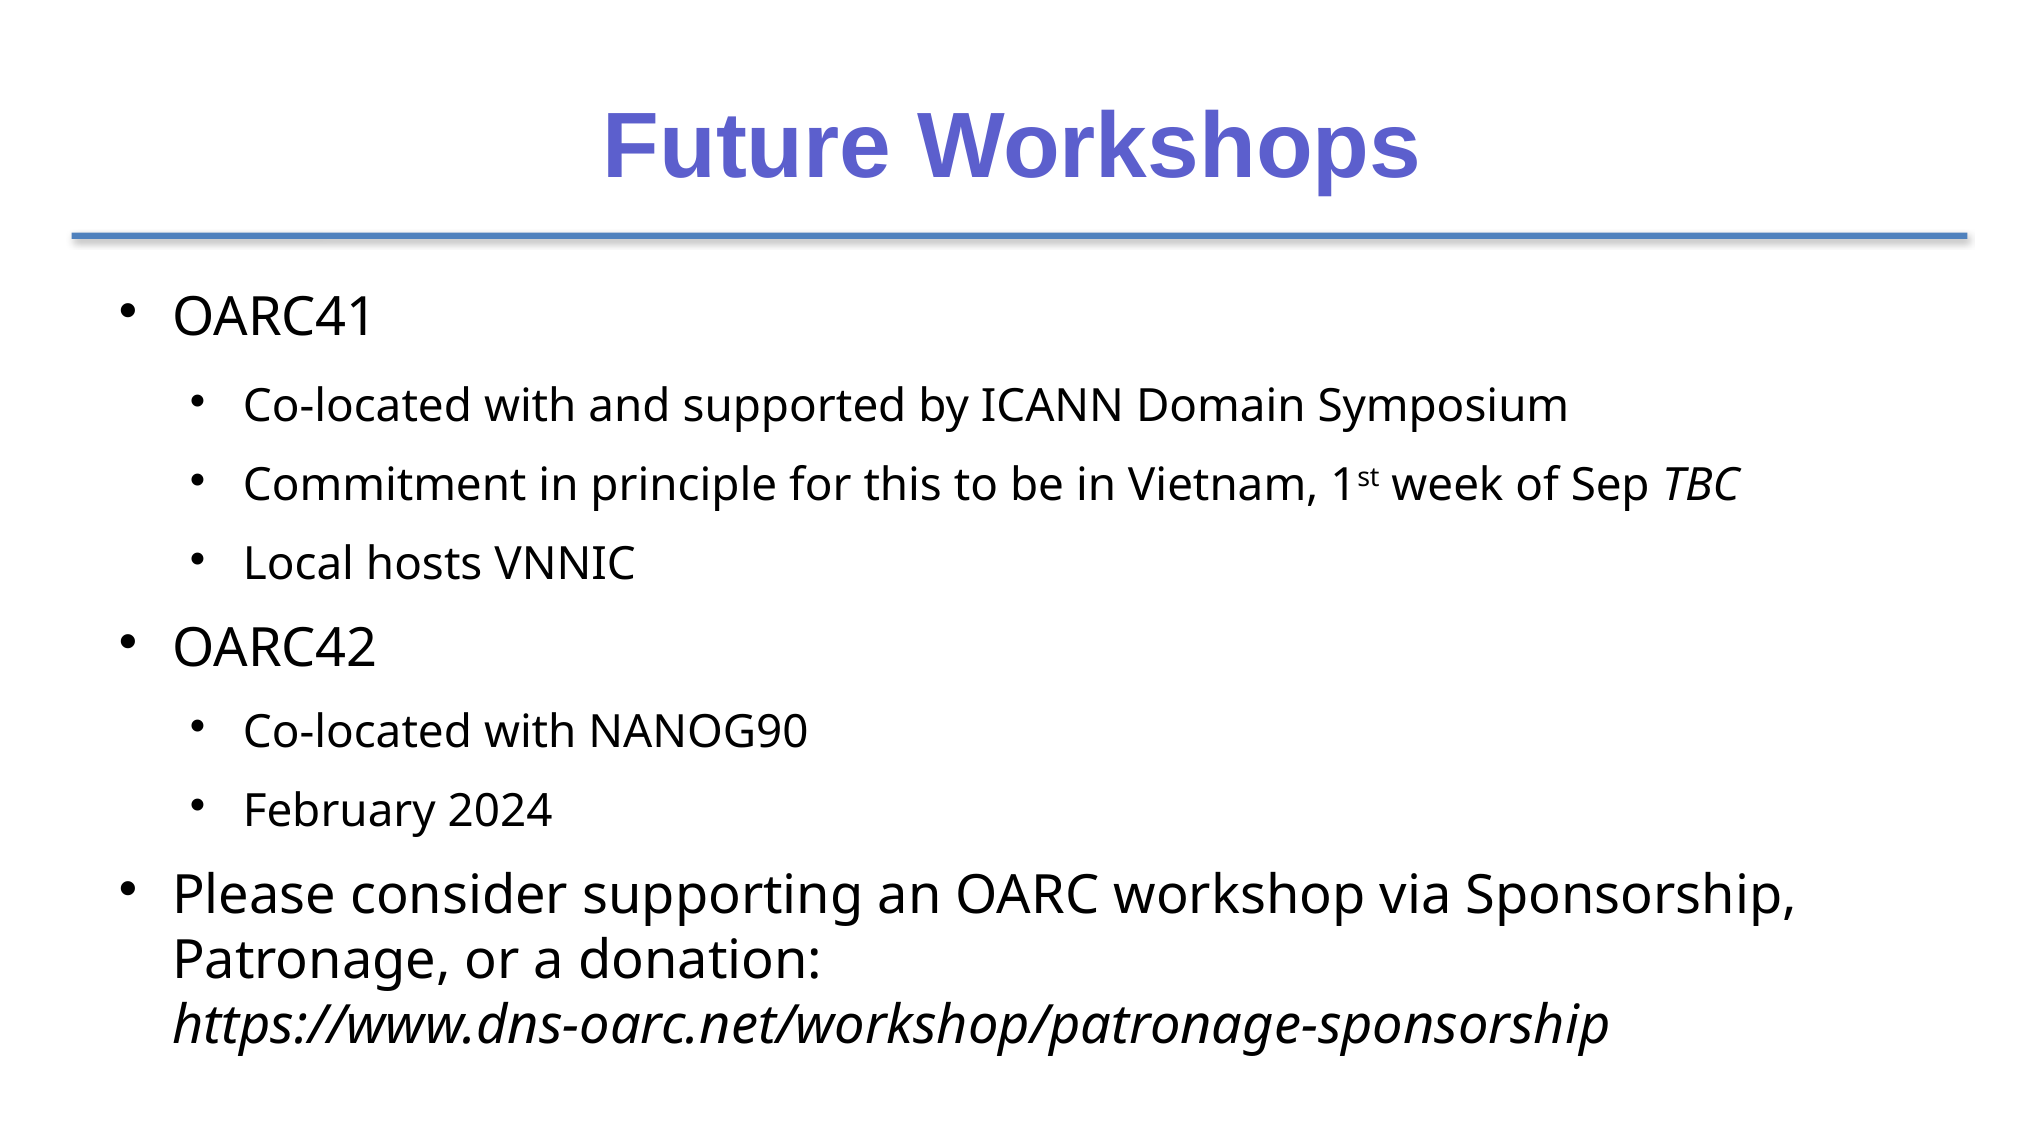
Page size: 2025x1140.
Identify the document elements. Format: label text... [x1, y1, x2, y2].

text_box OARC41 Co-located with and supported by ICANN Domain Symposium Commitment in principle for this to be in Vietnam, 1st week of Sep TBC Local hosts VNNIC OARC42 Co-located with NANOG90 February 2024 Please consider supporting an OARC workshop via Sponsorship, Patronage, or a donation: https://www.dns-oarc.net/workshop/patronage-sponsorship [101, 281, 1924, 943]
text_box Future Workshops [101, 45, 1924, 236]
